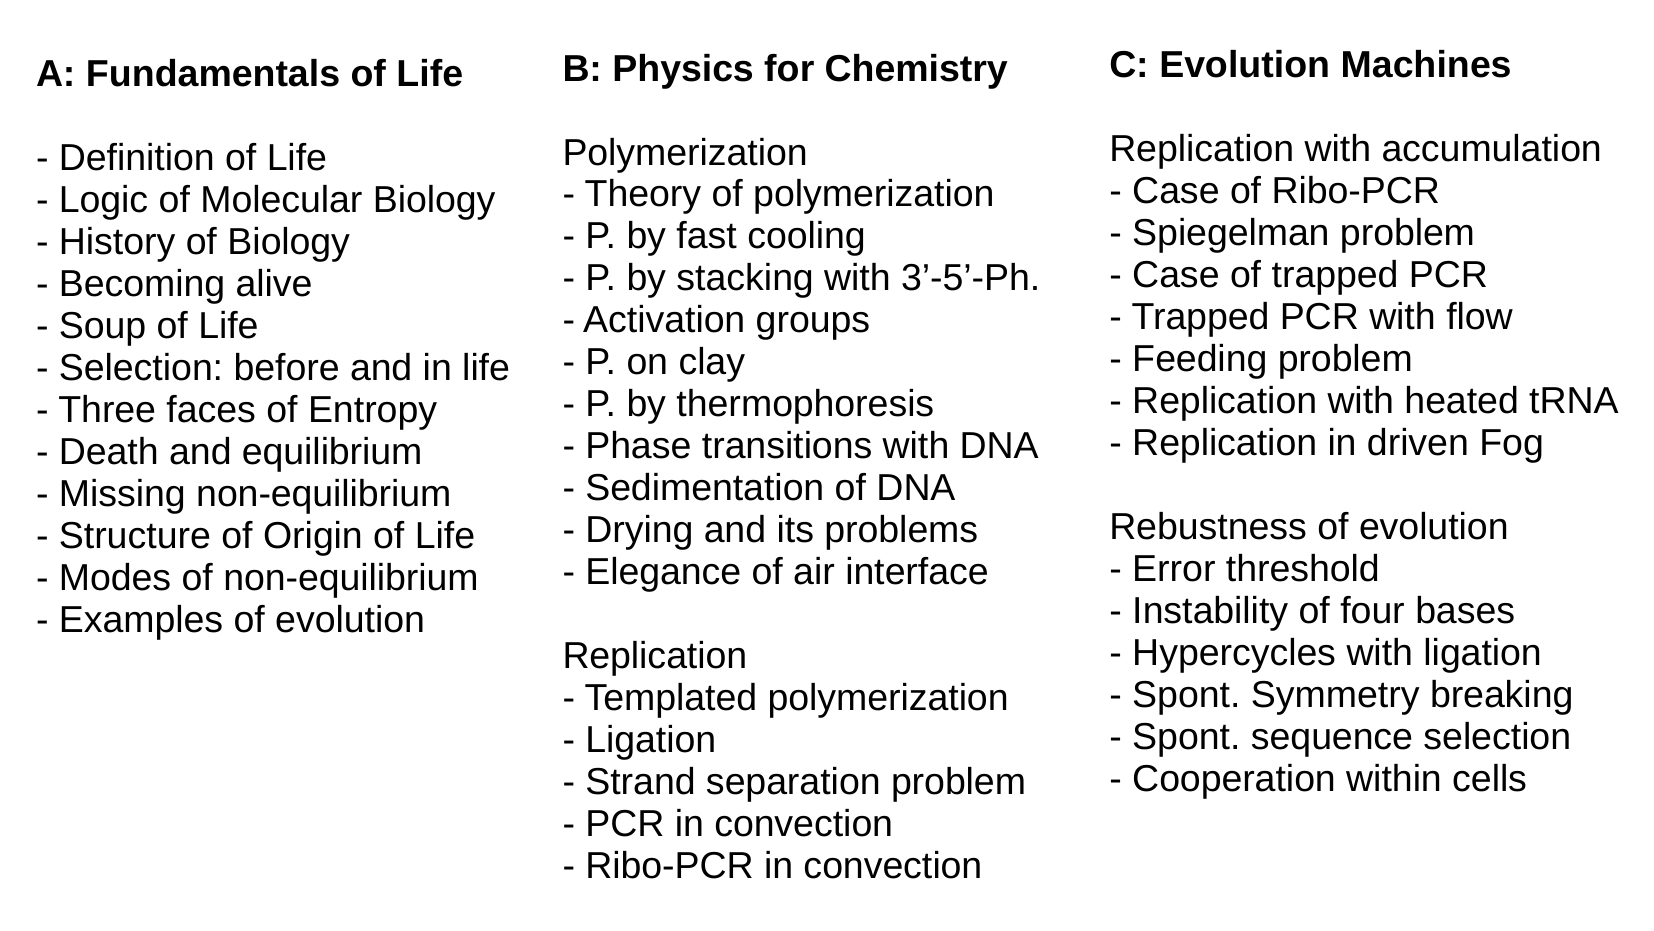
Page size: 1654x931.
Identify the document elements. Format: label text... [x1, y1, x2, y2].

text_box A: Fundamentals of Life - Definition of Life - Logic of Molecular Biology - History of Biology - Becoming alive - Soup of Life - Selection: before and in life - Three faces of Entropy - Death and equilibrium - Missing non-equilibrium - Structure of Origin of Life - Modes of non-equilibrium - Examples of evolution [21, 45, 532, 649]
text_box B: Physics for Chemistry Polymerization - Theory of polymerization - P. by fast cooling - P. by stacking with 3’-5’-Ph. - Activation groups - P. on clay - P. by thermophoresis - Phase transitions with DNA - Sedimentation of DNA - Drying and its problems - Elegance of air interface Replication - Templated polymerization - Ligation - Strand separation problem - PCR in convection - Ribo-PCR in convection [547, 39, 1058, 895]
text_box C: Evolution Machines Replication with accumulation - Case of Ribo-PCR - Spiegelman problem - Case of trapped PCR - Trapped PCR with flow - Feeding problem - Replication with heated tRNA - Replication in driven Fog Rebustness of evolution - Error threshold - Instability of four bases - Hypercycles with ligation - Spont. Symmetry breaking - Spont. sequence selection - Cooperation within cells [1094, 36, 1654, 807]
